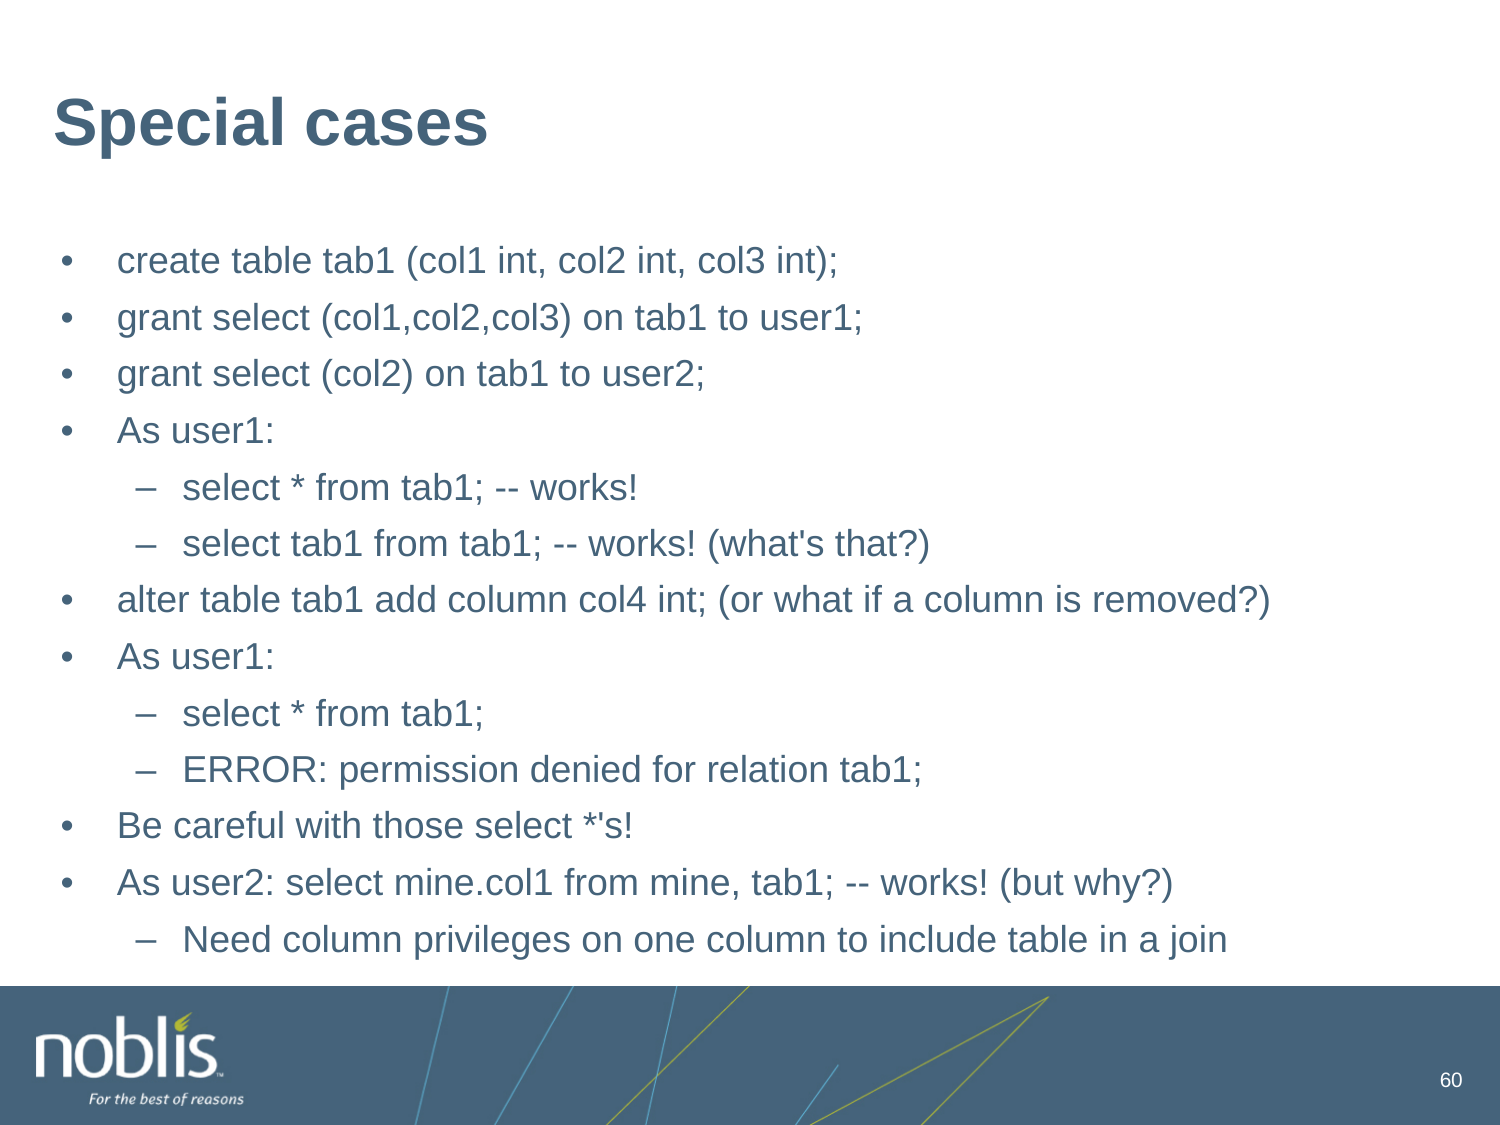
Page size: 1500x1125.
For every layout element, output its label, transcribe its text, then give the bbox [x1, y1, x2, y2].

list create table tab1 (col1 int, col2 int, col3 int); grant select (col1,col2,col3) on tab1 to user1; grant select (col2) on tab1 to user2; As user1: select * from tab1; -- works! select tab1 from tab1; -- works! (what's that?) alter table tab1 add column col4 int; (or what if a column is removed?) As user1: select * from tab1; ERROR: permission denied for relation tab1; Be careful with those select *'s! As user2: select mine.col1 from mine, tab1; -- works! (but why?) Need column privileges on one column to include table in a join [60, 239, 1437, 961]
picture [0, 986, 1500, 1125]
title Special cases [53, 38, 1438, 211]
